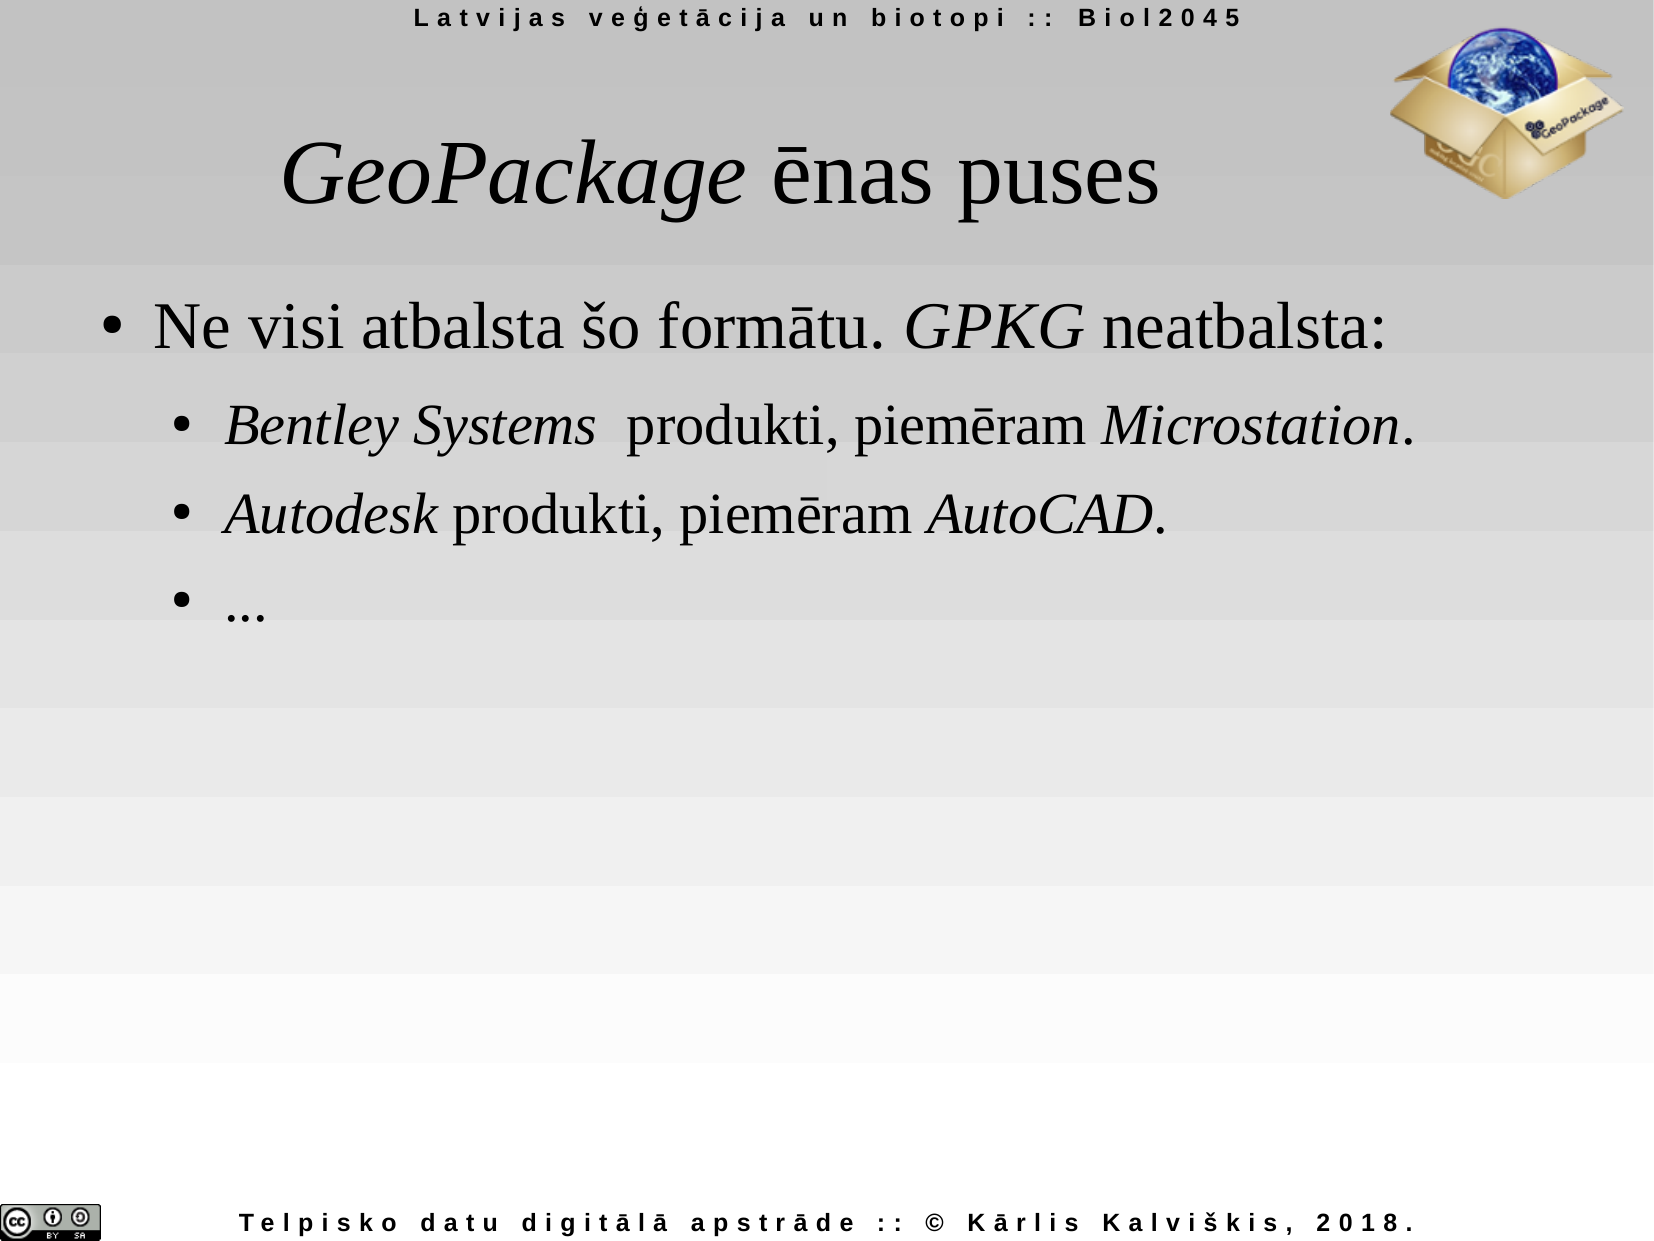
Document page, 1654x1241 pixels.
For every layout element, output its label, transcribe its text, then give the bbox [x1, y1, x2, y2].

title GeoPackage ēnas puses [29, 49, 1412, 296]
picture [0, 0, 1654, 1241]
list Ne visi atbalsta šo formātu. GPKG neatbalsta: Bentley Systems produkti, piemēram Microstation. Autodesk produkti, piemēram AutoCAD. ... [82, 289, 1571, 1133]
